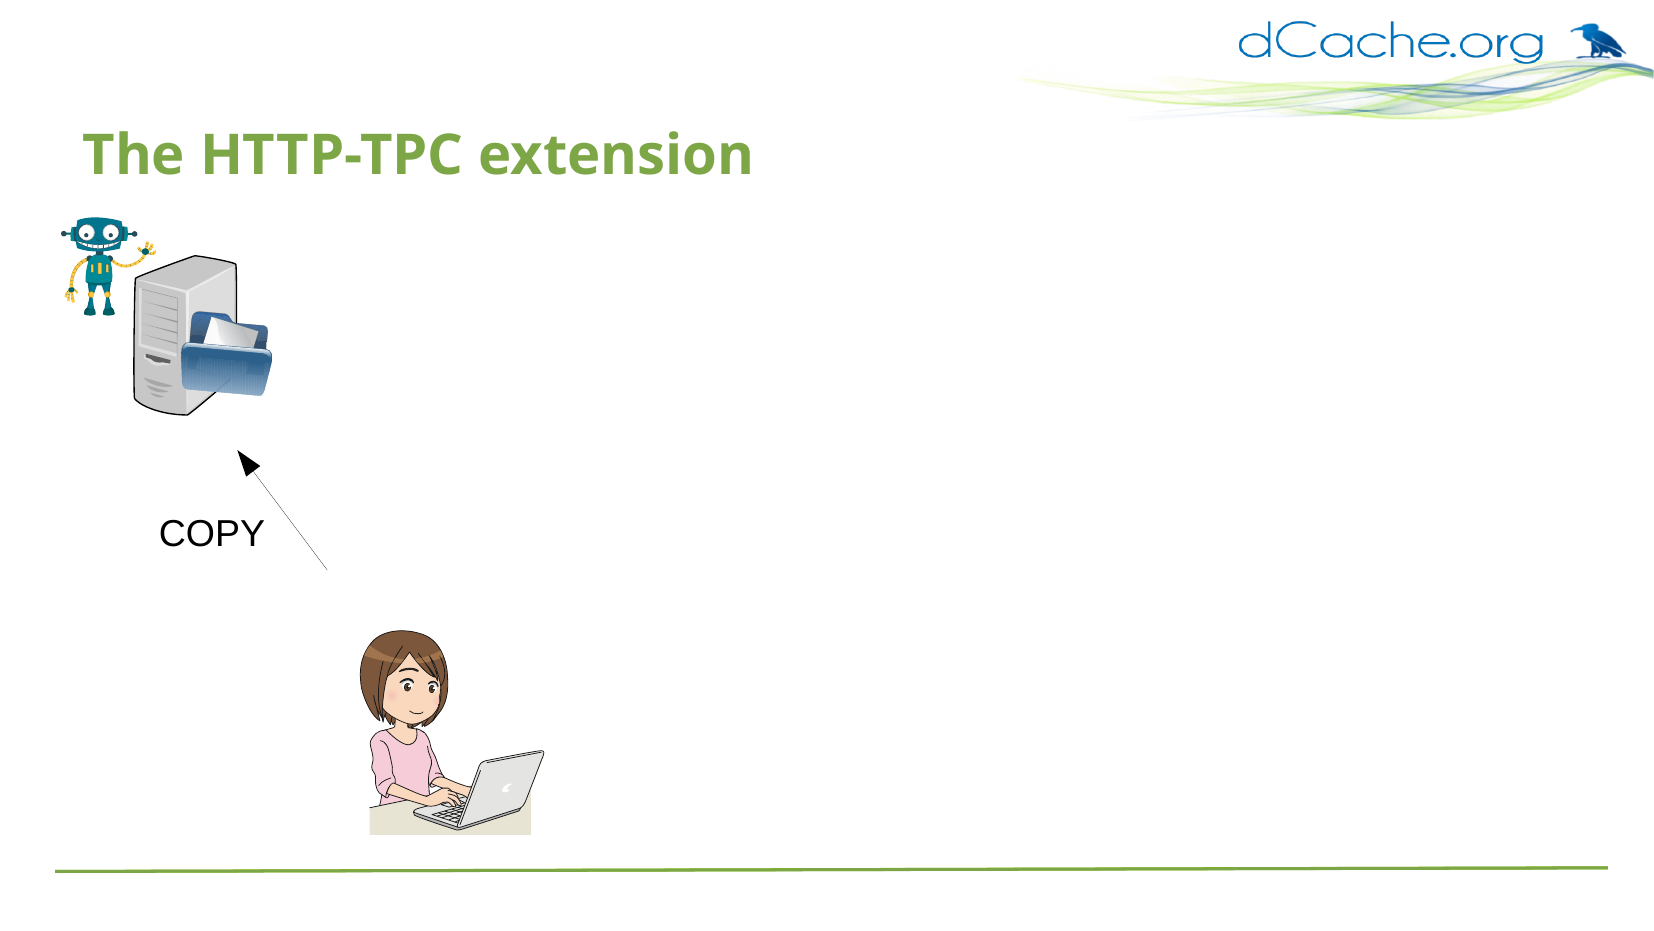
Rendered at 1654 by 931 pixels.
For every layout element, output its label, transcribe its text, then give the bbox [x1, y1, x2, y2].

picture [956, 12, 1654, 127]
picture [359, 630, 545, 835]
text_box COPY [144, 504, 280, 562]
picture [52, 210, 273, 416]
title The HTTP-TPC extension [82, 116, 1605, 189]
